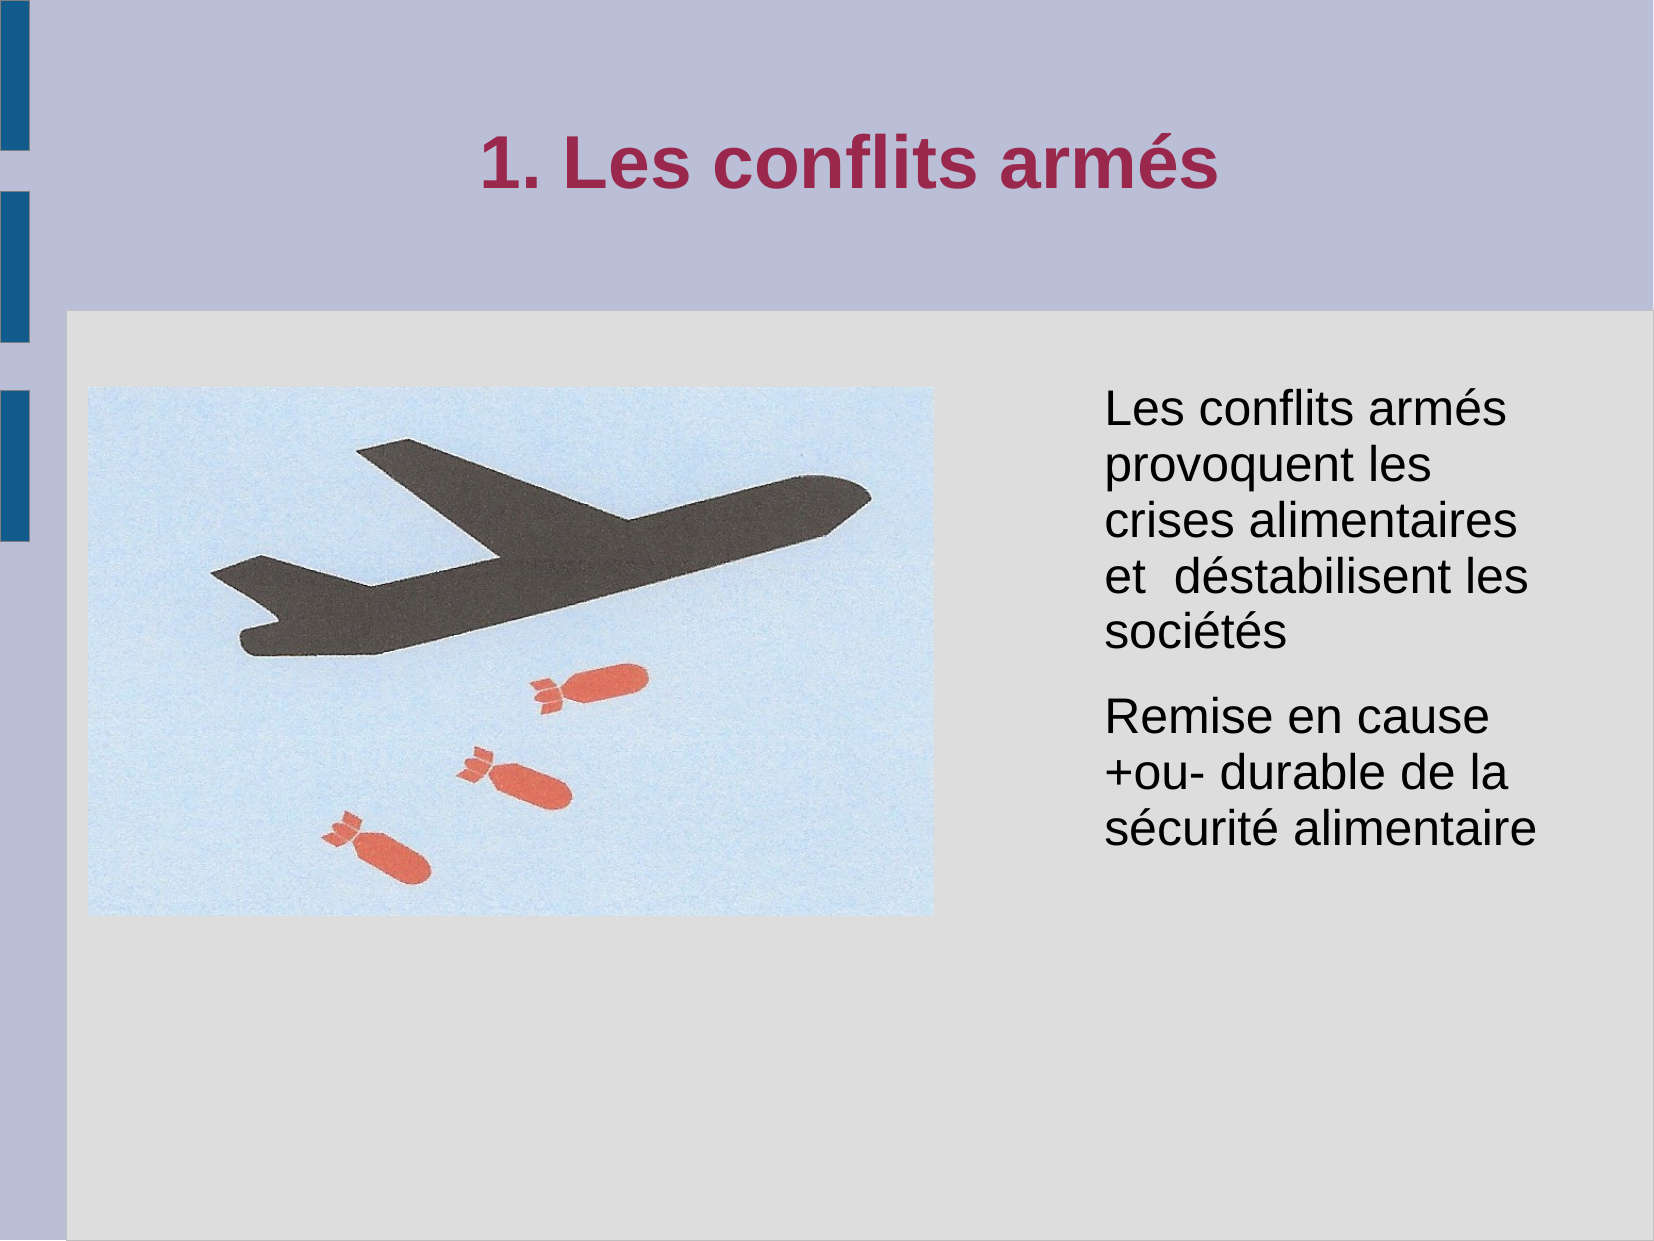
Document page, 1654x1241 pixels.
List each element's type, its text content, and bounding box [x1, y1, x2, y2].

title 1. Les conflits armés [106, 58, 1595, 266]
picture [88, 387, 934, 916]
list Les conflits armés provoquent les crises alimentaires et déstabilisent les sociétés Remise en cause +ou- durable de la sécurité alimentaire [1033, 295, 1572, 1191]
